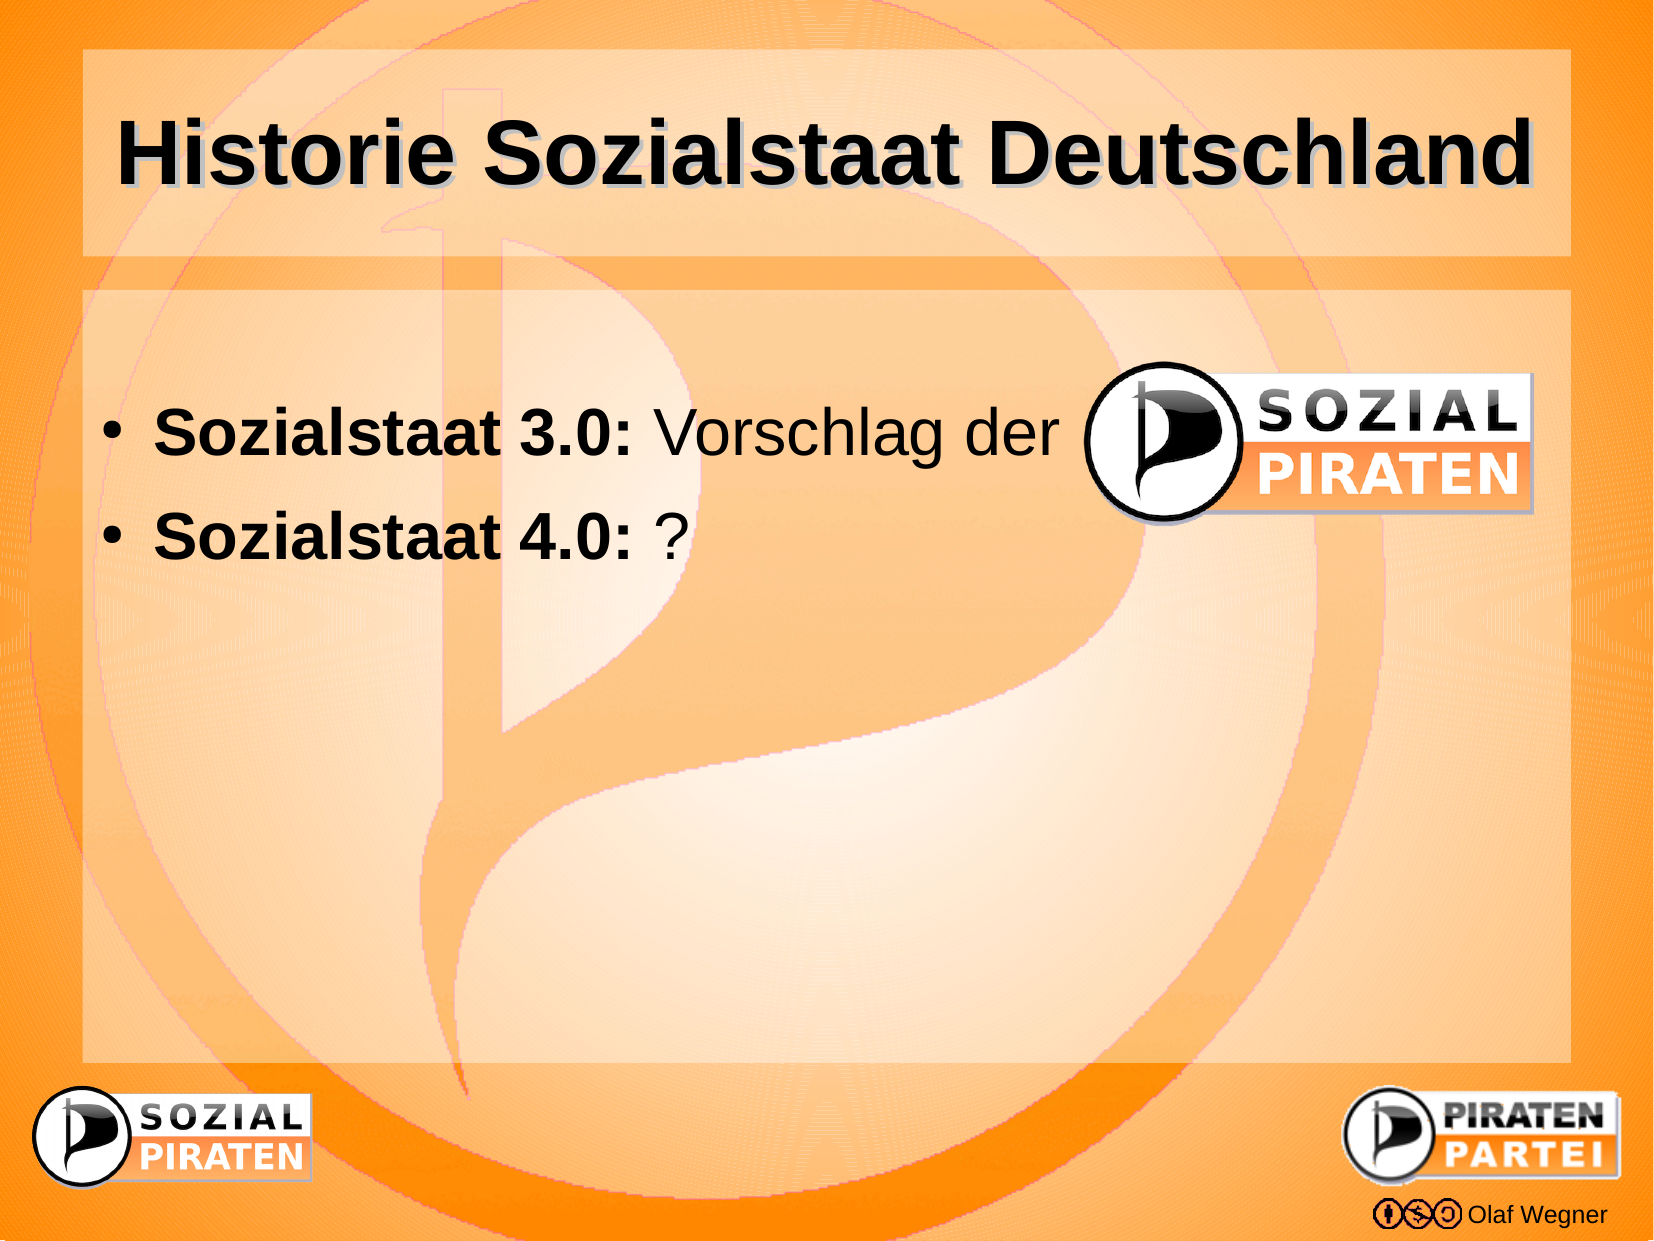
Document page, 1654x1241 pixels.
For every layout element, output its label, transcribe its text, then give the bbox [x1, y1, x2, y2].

title Historie Sozialstaat Deutschland [82, 49, 1571, 257]
list Sozialstaat 3.0: Vorschlag der Sozialstaat 4.0: ? [82, 290, 1571, 1063]
picture [1082, 360, 1535, 527]
text_box Olaf Wegner [1452, 1193, 1623, 1237]
picture [29, 0, 1623, 1241]
